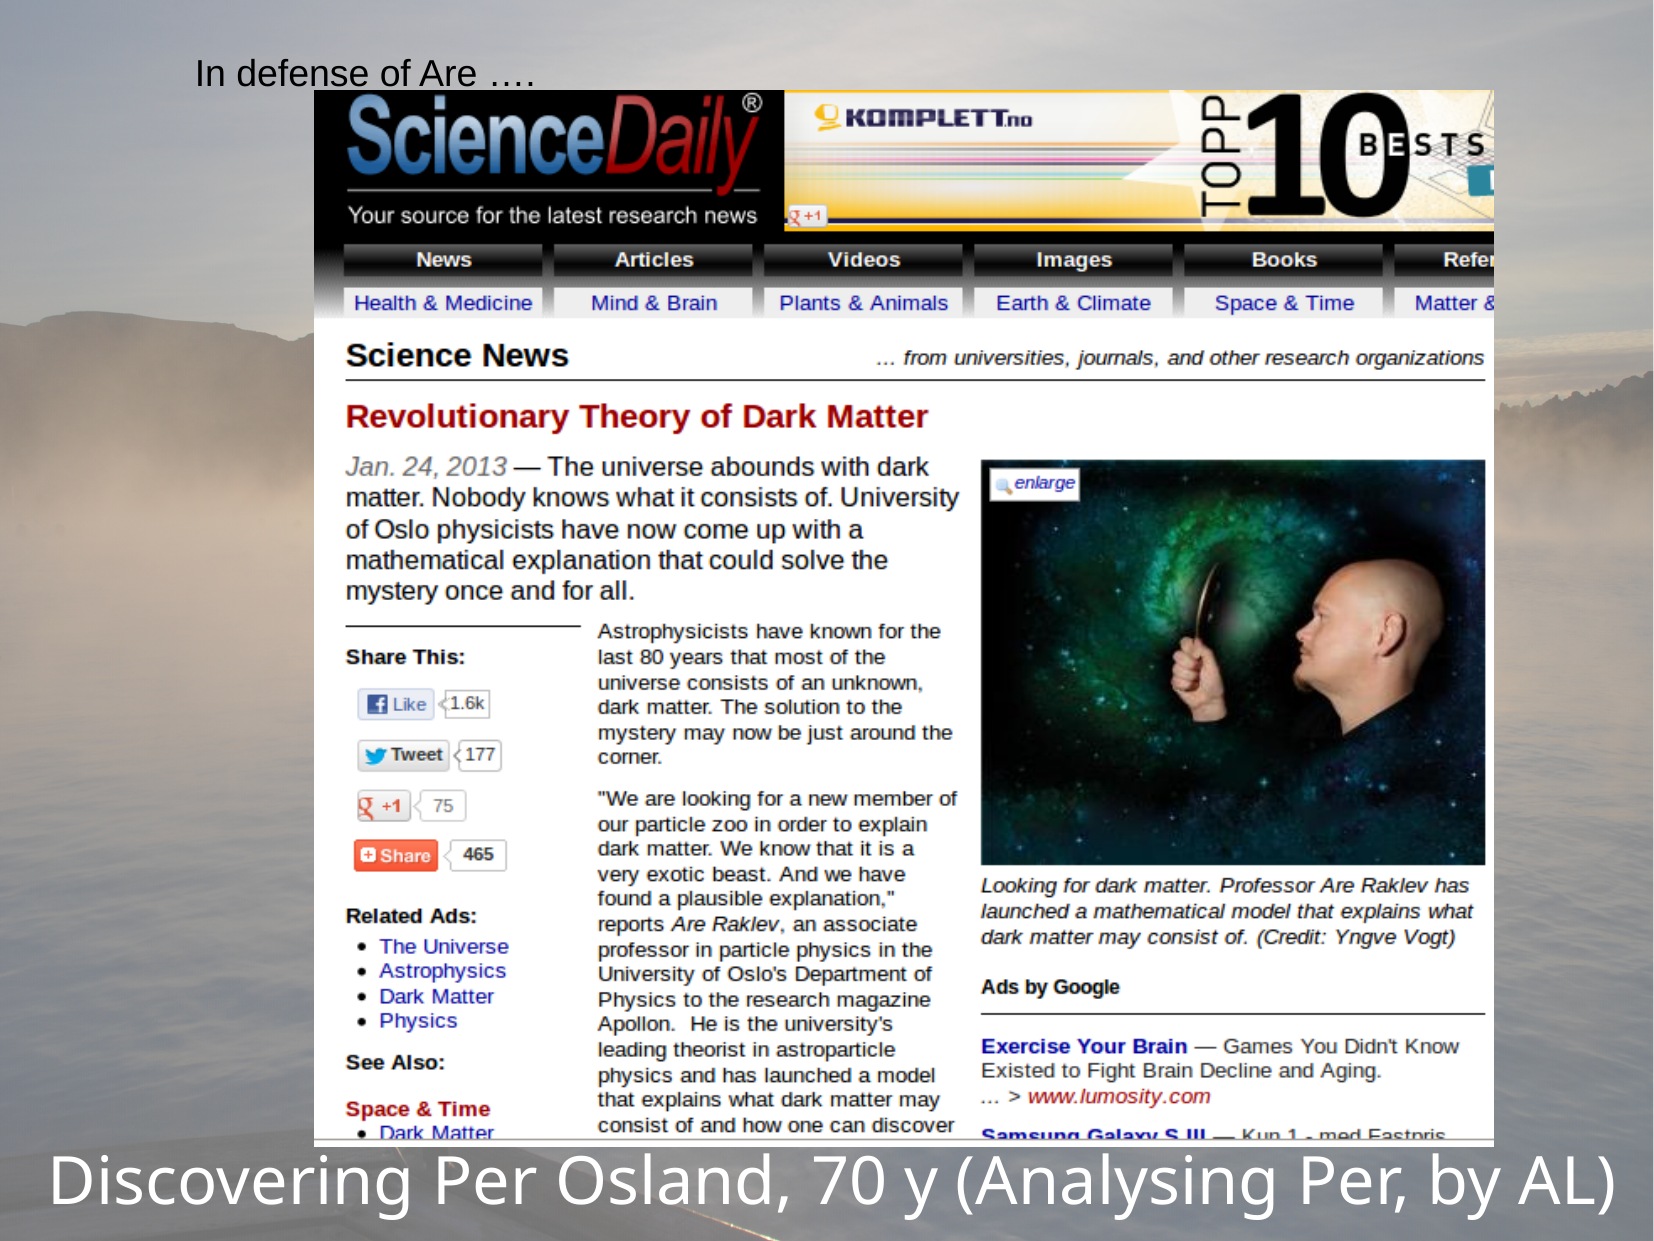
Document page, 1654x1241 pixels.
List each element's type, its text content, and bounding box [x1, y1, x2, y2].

picture [314, 90, 1494, 1147]
text_box In defense of Are …. [180, 45, 552, 102]
